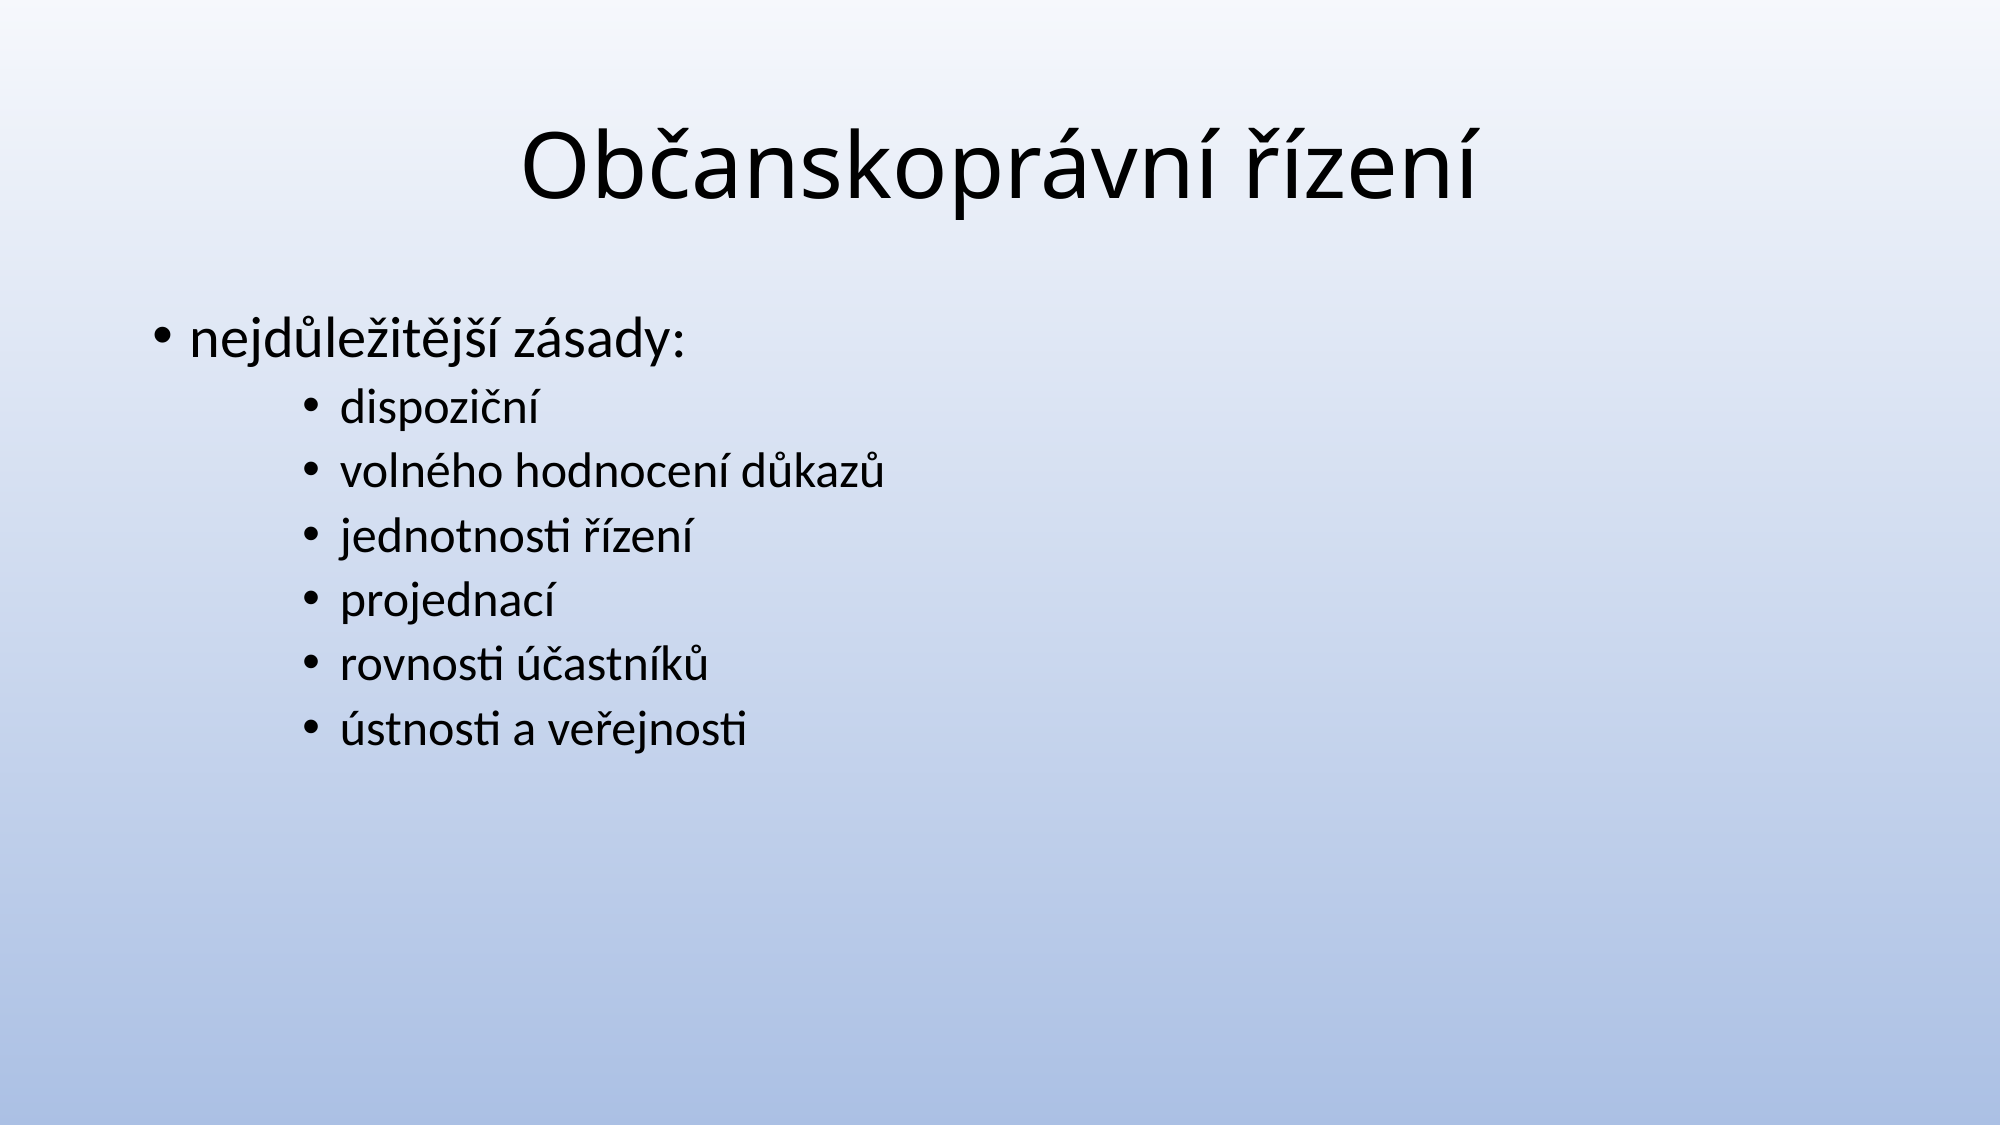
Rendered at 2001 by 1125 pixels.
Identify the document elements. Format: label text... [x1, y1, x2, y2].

title Občanskoprávní řízení [137, 59, 1863, 278]
list nejdůležitější zásady: dispoziční volného hodnocení důkazů jednotnosti řízení projednací rovnosti účastníků ústnosti a veřejnosti [137, 299, 1863, 1014]
